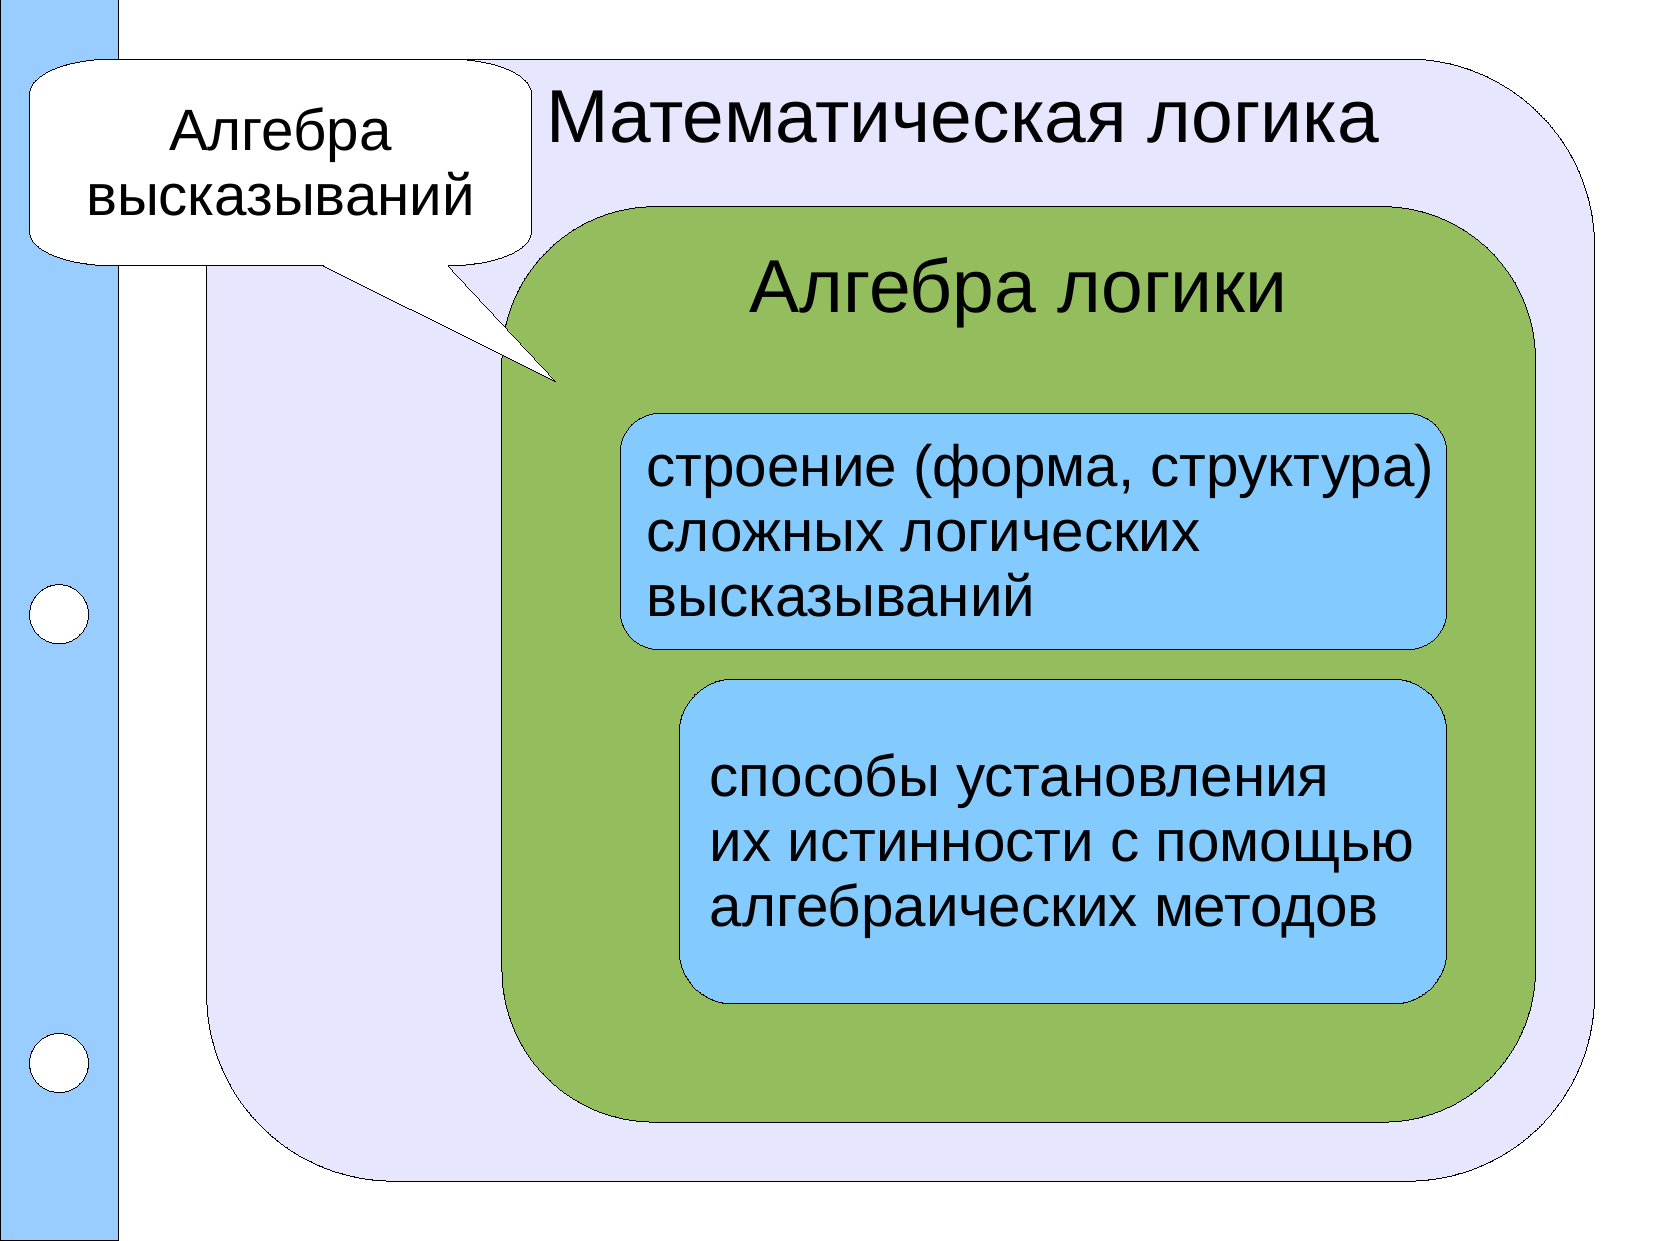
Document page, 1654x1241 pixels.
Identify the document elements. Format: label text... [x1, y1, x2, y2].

text_box Алгебра логики [501, 206, 1536, 1123]
text_box способы установления их истинности с помощью алгебраических методов [679, 679, 1447, 1004]
text_box Математическая логика [206, 59, 1595, 1182]
text_box Алгебра высказываний [29, 59, 556, 382]
text_box строение (форма, структура) сложных логических высказываний [620, 413, 1447, 650]
text_box [0, 0, 119, 1241]
